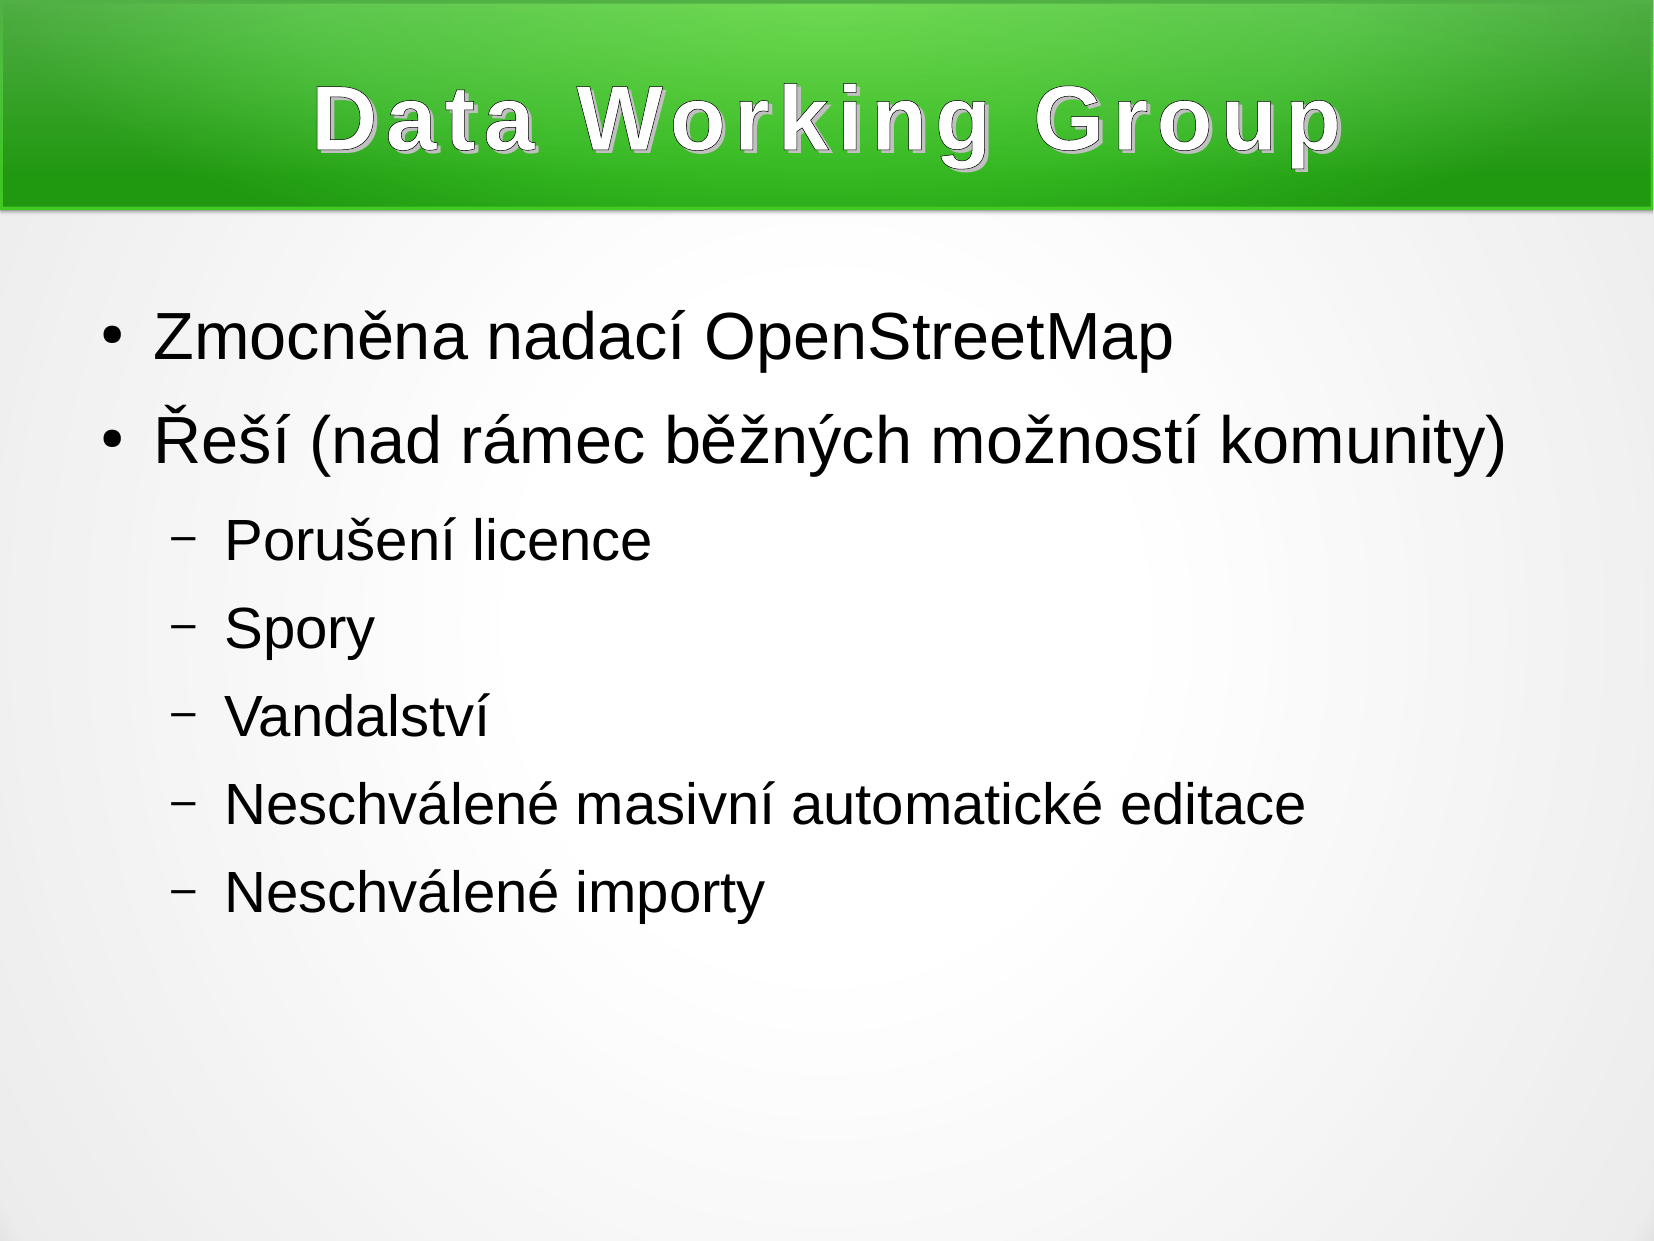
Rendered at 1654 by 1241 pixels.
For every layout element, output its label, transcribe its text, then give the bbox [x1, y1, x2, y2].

list Zmocněna nadací OpenStreetMap Řeší (nad rámec běžných možností komunity) Porušení licence Spory Vandalství Neschválené masivní automatické editace Neschválené importy [82, 299, 1571, 1019]
title Data Working Group [82, 47, 1571, 189]
